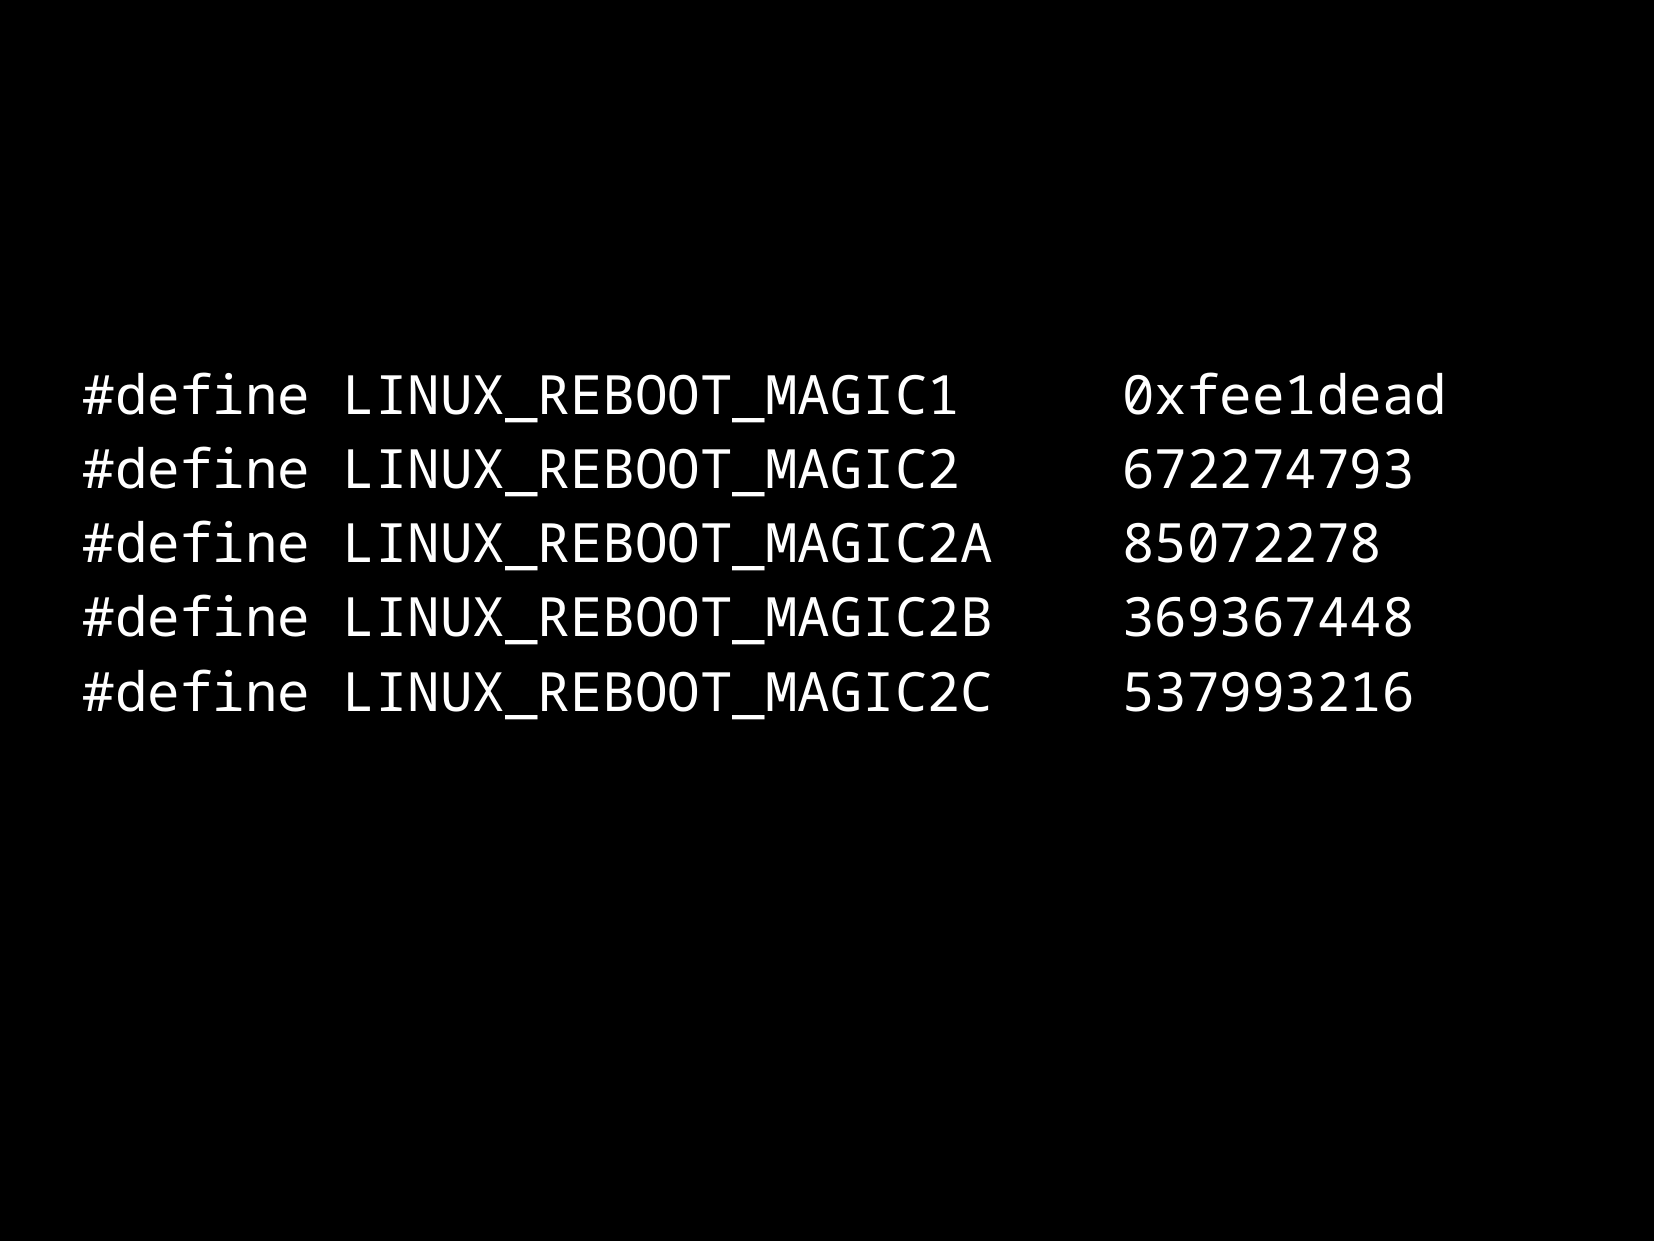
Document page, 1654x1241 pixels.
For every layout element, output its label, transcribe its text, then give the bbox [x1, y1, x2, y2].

subtitle #define LINUX_REBOOT_MAGIC1 0xfee1dead #define LINUX_REBOOT_MAGIC2 672274793 #define LINUX_REBOOT_MAGIC2A 85072278 #define LINUX_REBOOT_MAGIC2B 369367448 #define LINUX_REBOOT_MAGIC2C 537993216 [82, 49, 1571, 1109]
